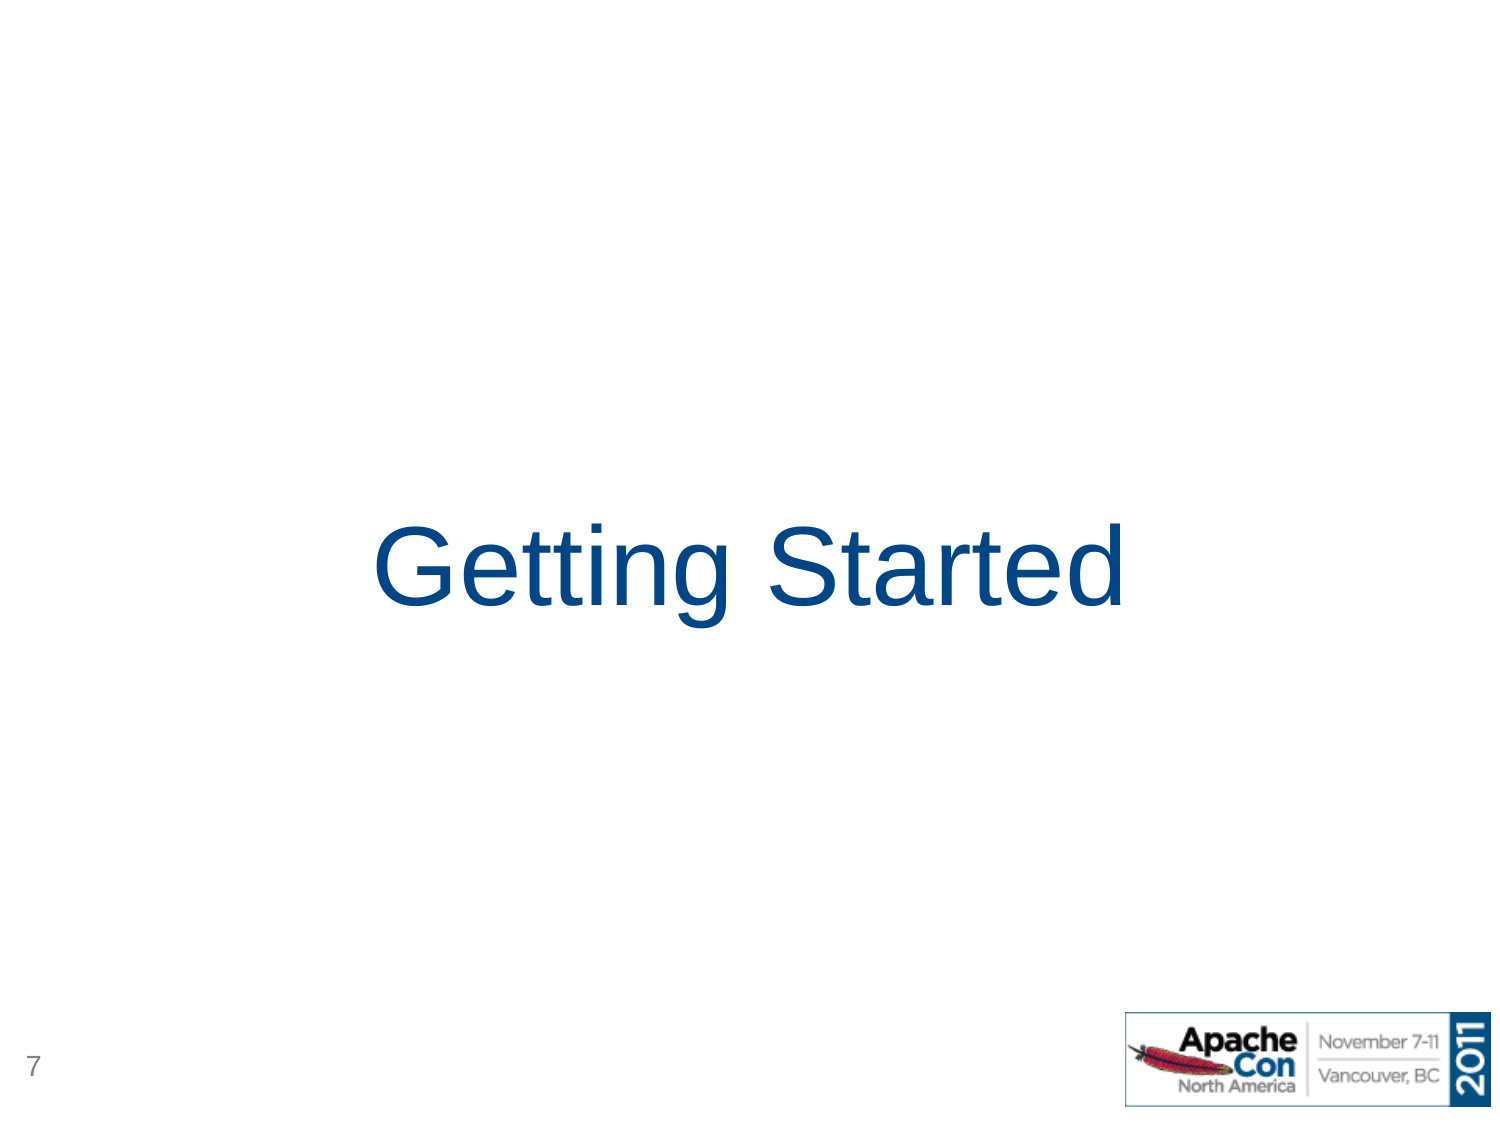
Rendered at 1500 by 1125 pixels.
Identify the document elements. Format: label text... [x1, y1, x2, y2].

title Getting Started [75, 44, 1425, 1088]
picture [1125, 1012, 1491, 1107]
